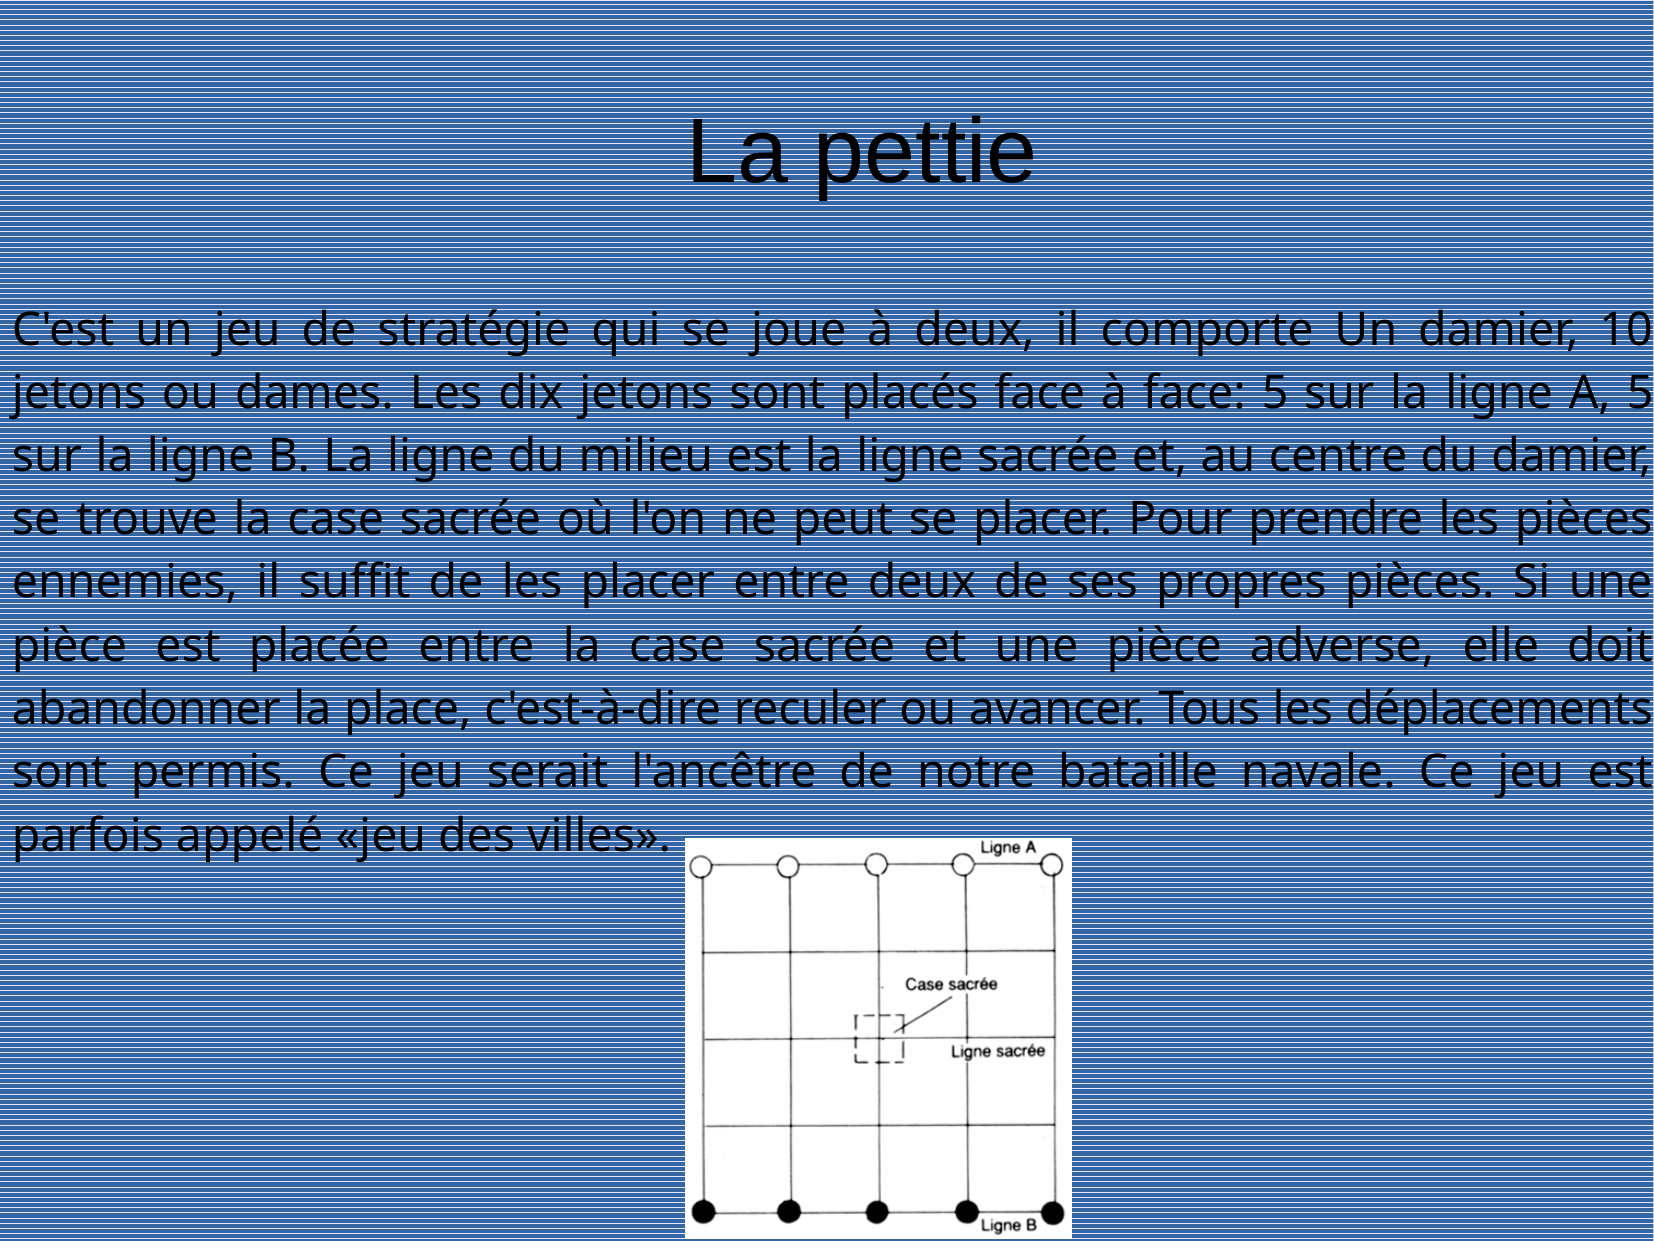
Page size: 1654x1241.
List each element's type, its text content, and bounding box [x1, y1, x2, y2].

title La pettie [118, 47, 1607, 255]
list C'est un jeu de stratégie qui se joue à deux, il comporte Un damier, 10 jetons ou dames. Les dix jetons sont placés face à face: 5 sur la ligne A, 5 sur la ligne B. La ligne du milieu est la ligne sacrée et, au centre du damier, se trouve la case sacrée où l'on ne peut se placer. Pour prendre les pièces ennemies, il suffit de les placer entre deux de ses propres pièces. Si une pièce est placée entre la case sacrée et une pièce adverse, elle doit abandonner la place, c'est-à-dire reculer ou avancer. Tous les déplacements sont permis. Ce jeu serait l'ancêtre de notre bataille navale. Ce jeu est parfois appelé «jeu des villes». [11, 295, 1654, 866]
picture [685, 838, 1072, 1239]
